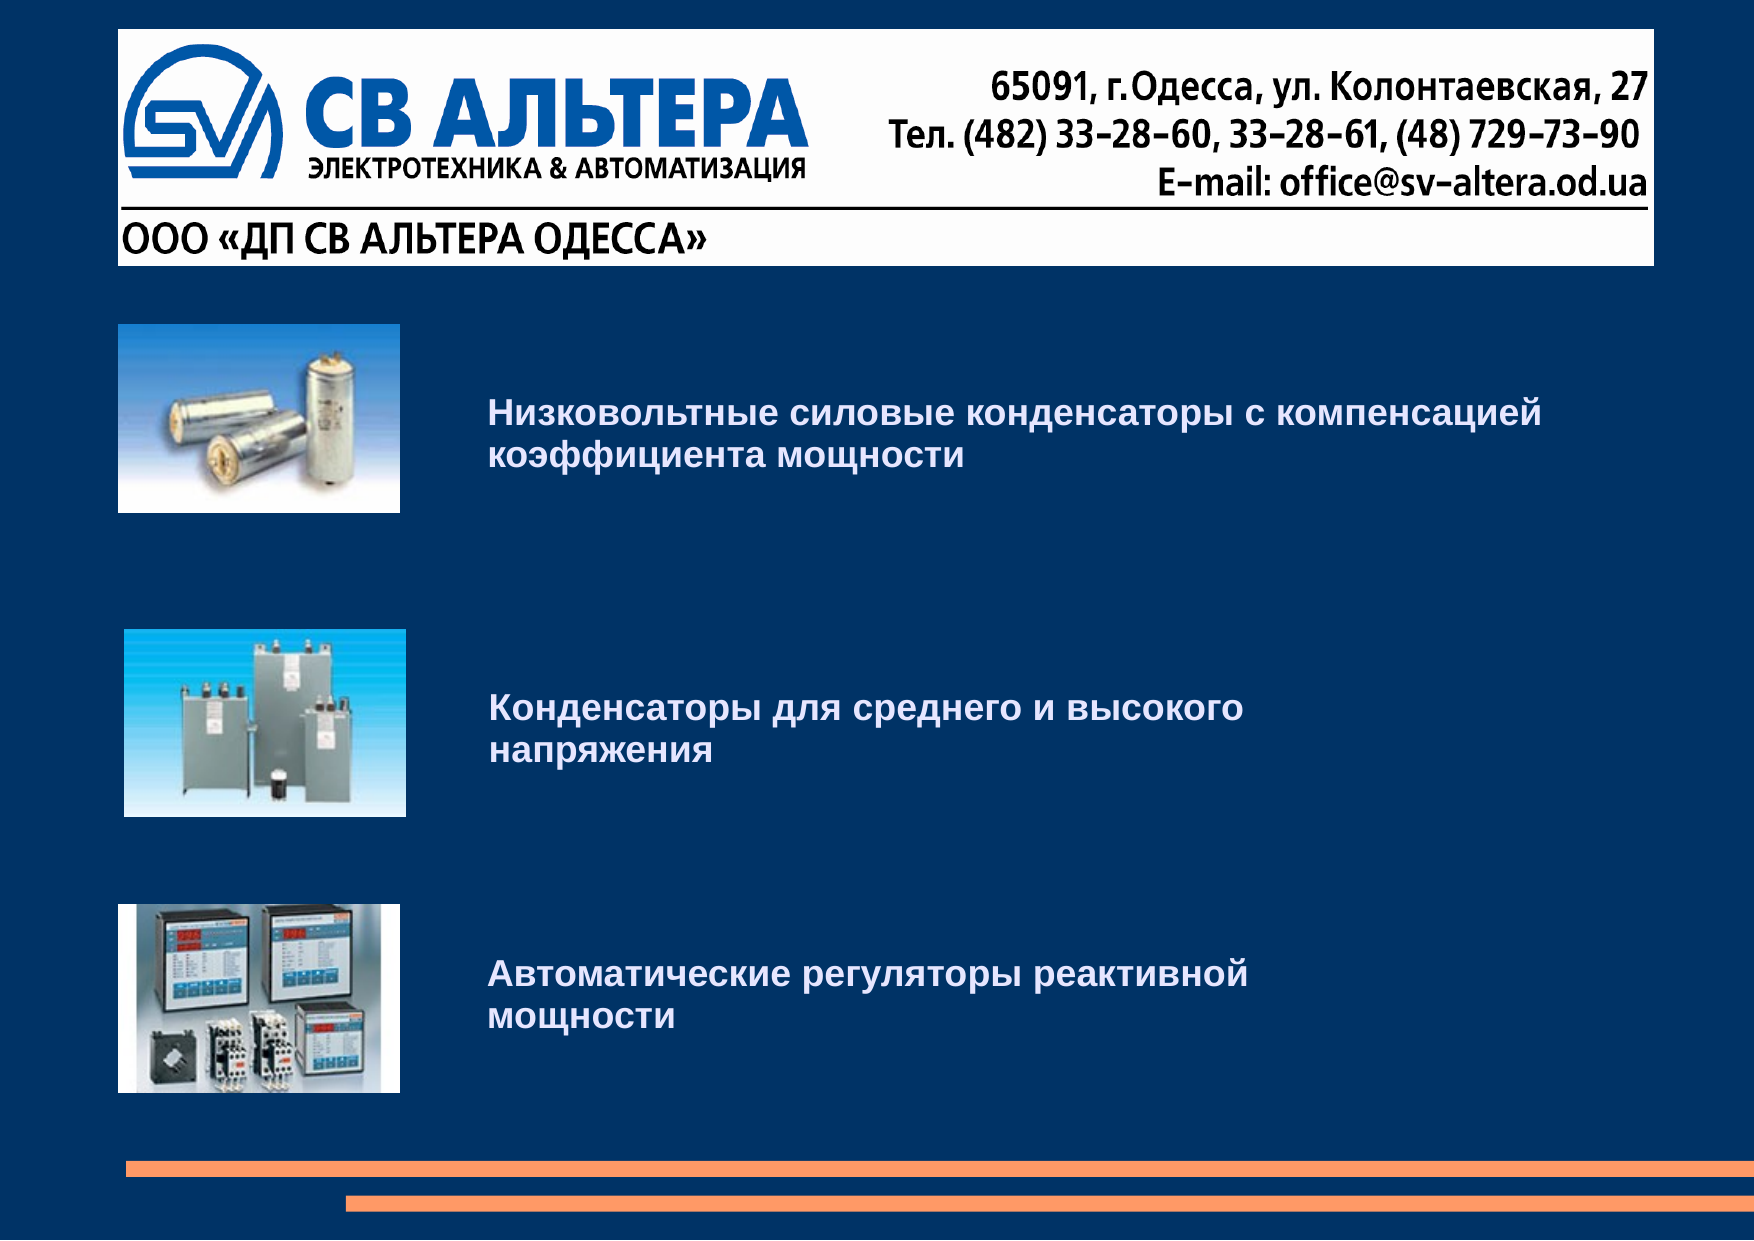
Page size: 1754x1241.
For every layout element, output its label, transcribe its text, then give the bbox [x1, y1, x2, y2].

text_box Конденсаторы для среднего и высокого напряжения [473, 679, 1418, 781]
picture [118, 904, 400, 1093]
picture [118, 324, 400, 513]
text_box Автоматические регуляторы реактивной мощности [472, 944, 1393, 1047]
text_box Низковольтные силовые конденсаторы с компенсацией коэффициента мощности [472, 383, 1754, 486]
picture [124, 638, 406, 818]
picture [118, 29, 1654, 266]
